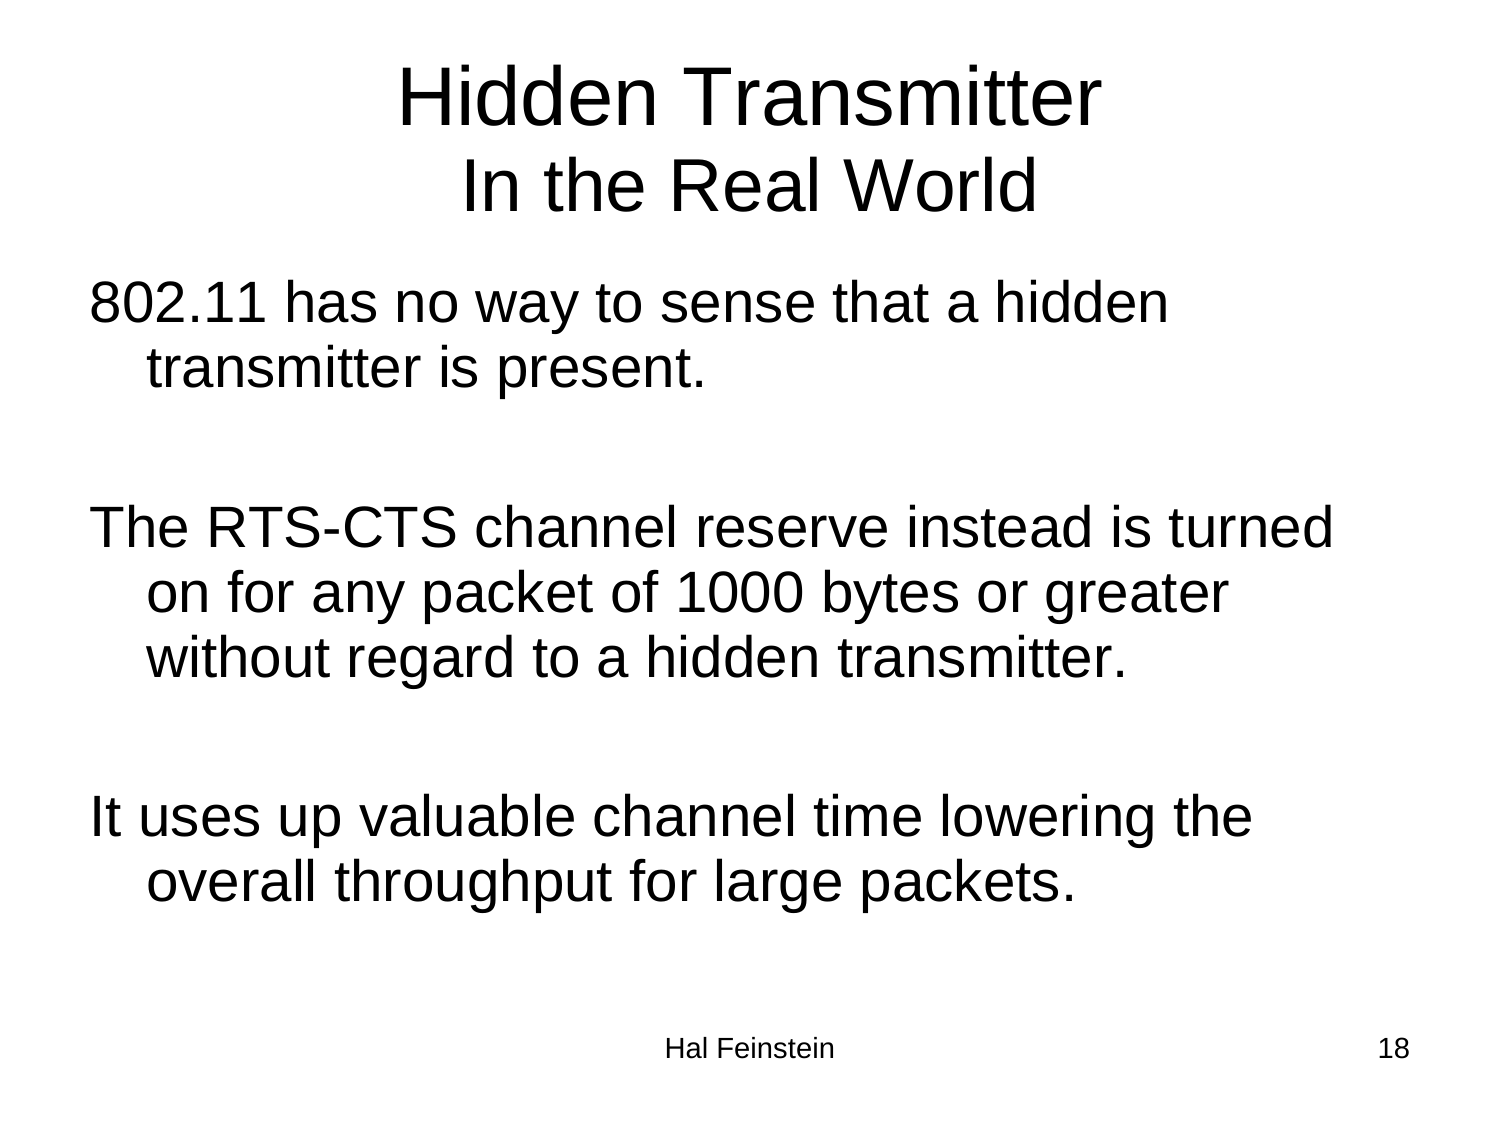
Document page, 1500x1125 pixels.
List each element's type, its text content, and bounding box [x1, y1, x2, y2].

list 802.11 has no way to sense that a hidden transmitter is present. The RTS-CTS channel reserve instead is turned on for any packet of 1000 bytes or greater without regard to a hidden transmitter. It uses up valuable channel time lowering the overall throughput for large packets. [75, 262, 1426, 1006]
title Hidden Transmitter In the Real World [75, 36, 1426, 242]
